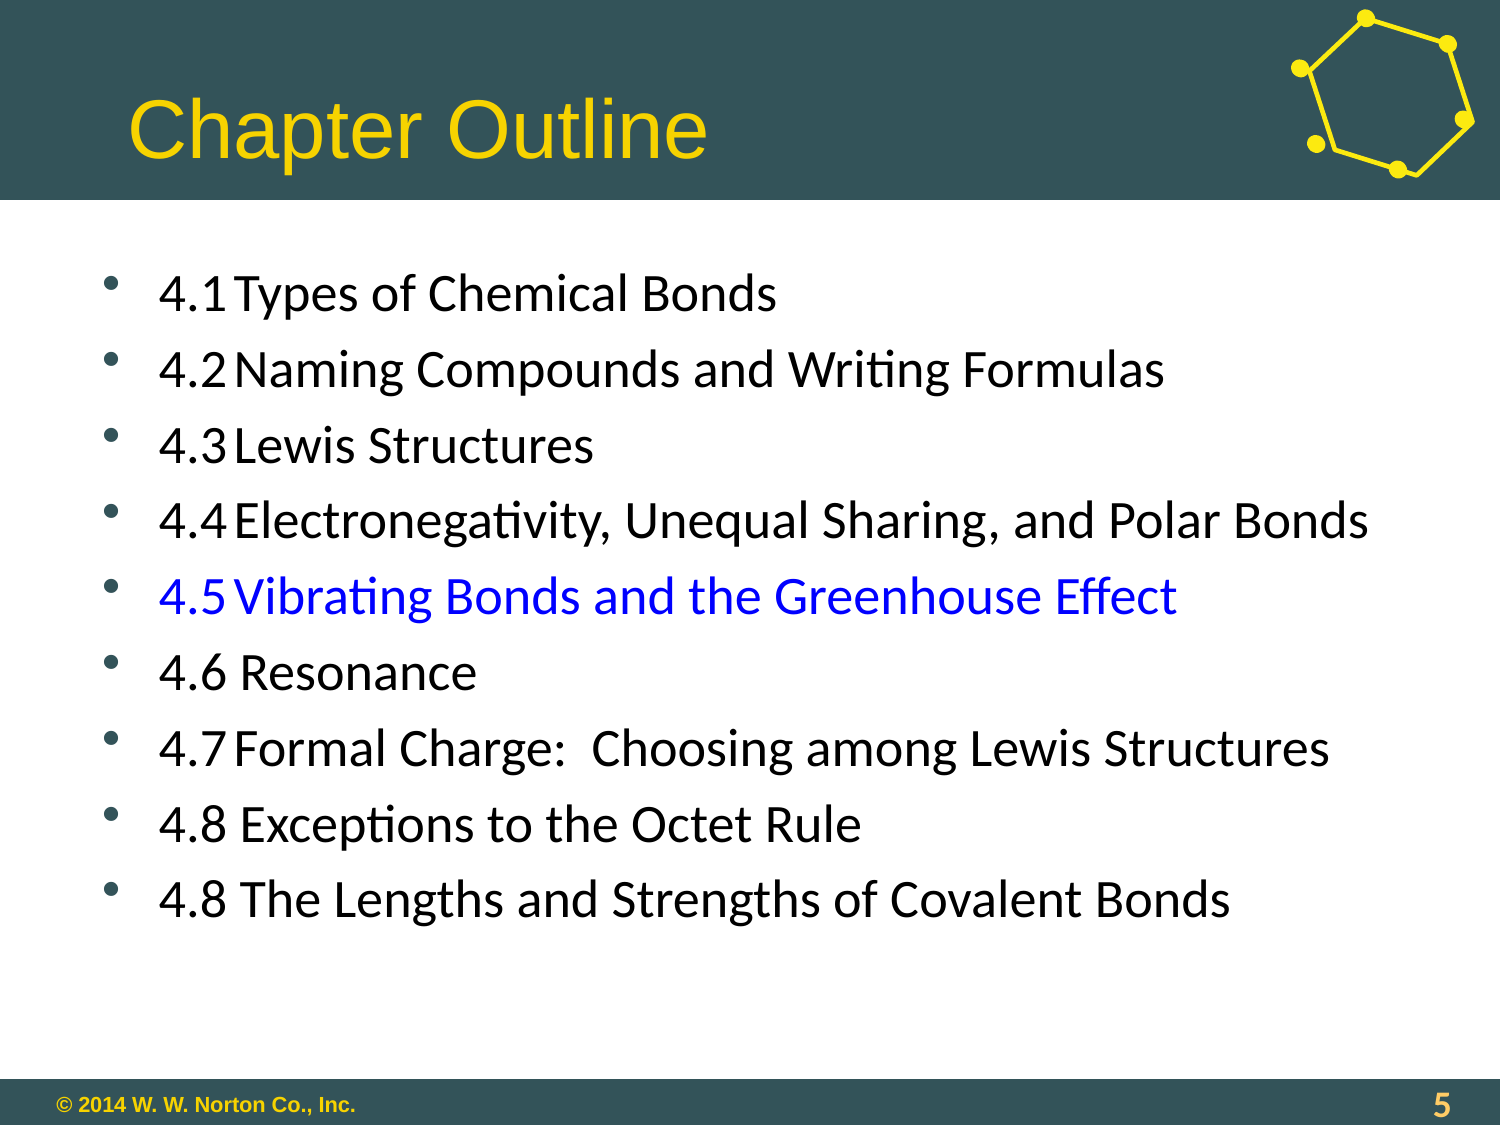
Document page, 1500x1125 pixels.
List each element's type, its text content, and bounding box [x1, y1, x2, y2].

title Chapter Outline [112, 50, 1388, 200]
slide_number <number> [1417, 1076, 1468, 1125]
list 4.1 Types of Chemical Bonds 4.2 Naming Compounds and Writing Formulas 4.3 Lewis Structures 4.4 Electronegativity, Unequal Sharing, and Polar Bonds 4.5 Vibrating Bonds and the Greenhouse Effect 4.6 Resonance 4.7 Formal Charge: Choosing among Lewis Structures 4.8 Exceptions to the Octet Rule 4.8 The Lengths and Strengths of Covalent Bonds [87, 249, 1425, 988]
